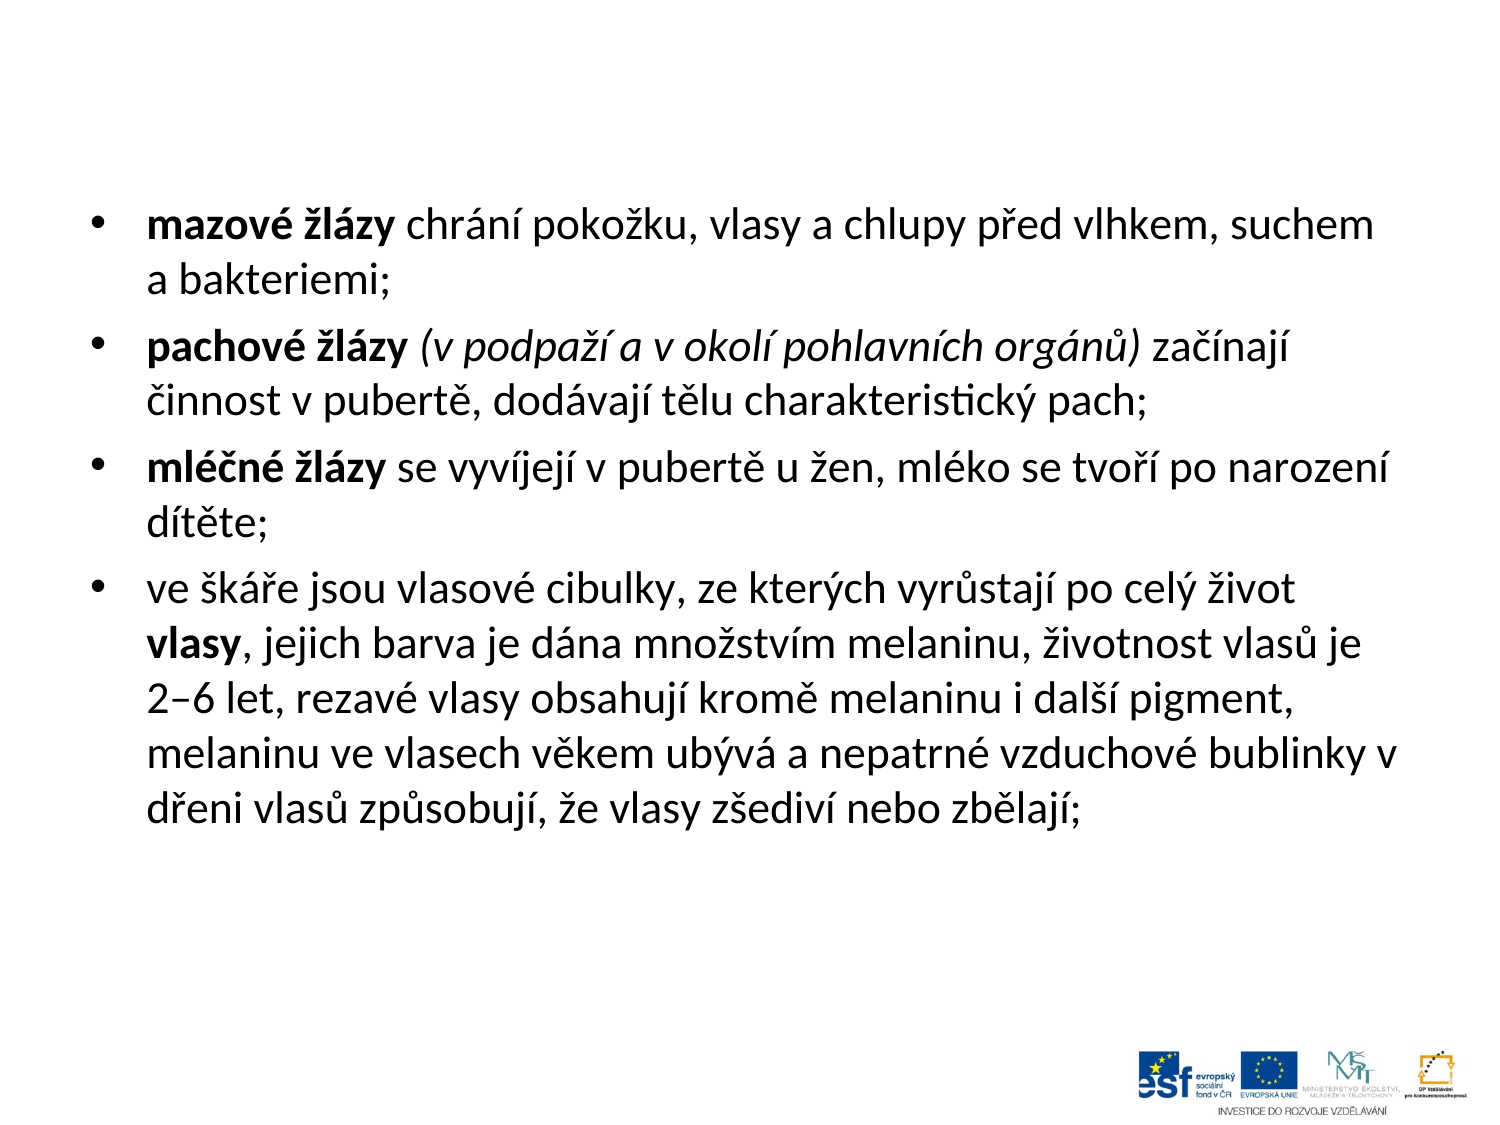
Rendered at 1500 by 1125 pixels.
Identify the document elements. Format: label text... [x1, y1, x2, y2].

list mazové žlázy chrání pokožku, vlasy a chlupy před vlhkem, suchem a bakteriemi; pachové žlázy (v podpaží a v okolí pohlavních orgánů) začínají činnost v pubertě, dodávají tělu charakteristický pach; mléčné žlázy se vyvíjejí v pubertě u žen, mléko se tvoří po narození dítěte; ve škáře jsou vlasové cibulky, ze kterých vyrůstají po celý život vlasy, jejich barva je dána množstvím melaninu, životnost vlasů je 2–6 let, rezavé vlasy obsahují kromě melaninu i další pigment, melaninu ve vlasech věkem ubývá a nepatrné vzduchové bublinky v dřeni vlasů způsobují, že vlasy zšediví nebo zbělají; [75, 186, 1426, 929]
picture [1125, 1035, 1476, 1125]
